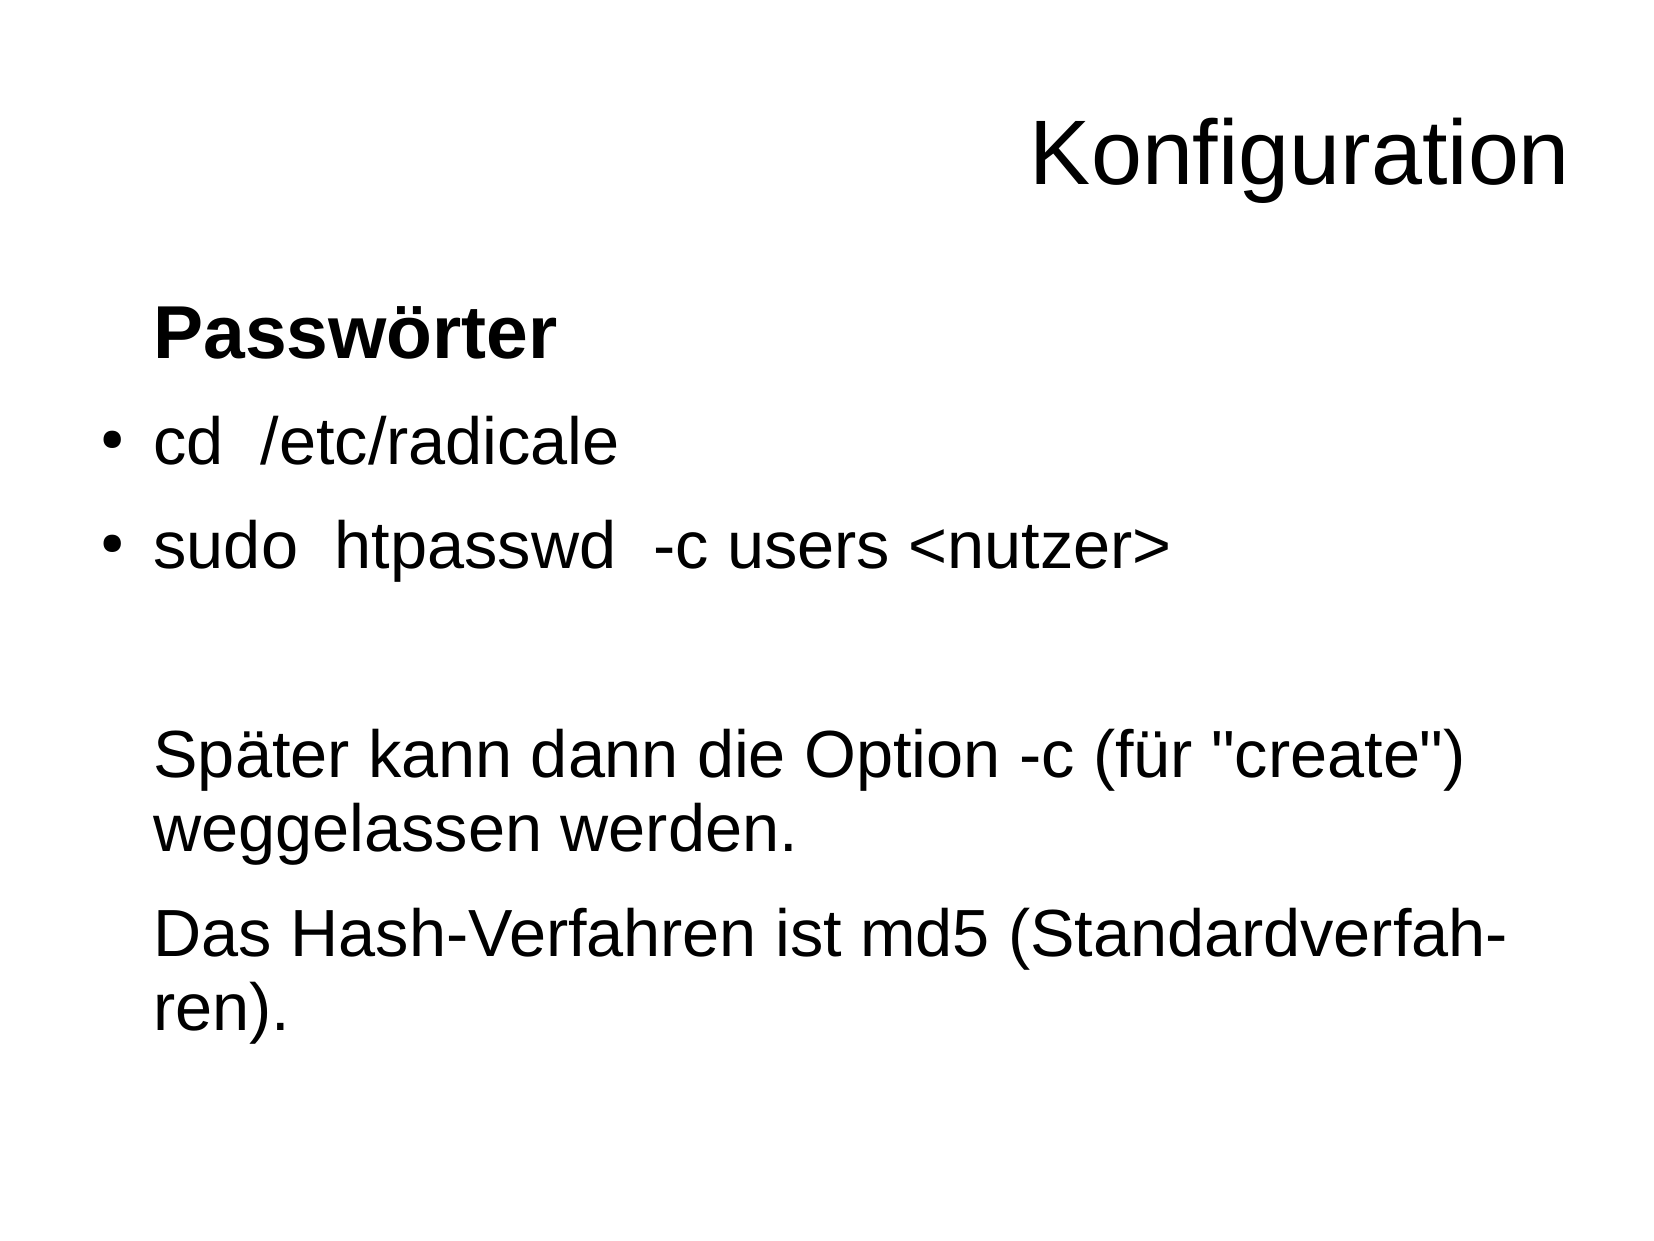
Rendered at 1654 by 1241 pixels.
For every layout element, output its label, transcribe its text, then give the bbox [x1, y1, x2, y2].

title Konfiguration [82, 49, 1571, 257]
list Passwörter cd /etc/radicale sudo htpasswd -c users <nutzer> Später kann dann die Option -c (für "create") weggelassen werden. Das Hash-Verfahren ist md5 (Standardverfah-ren). [82, 290, 1571, 1109]
